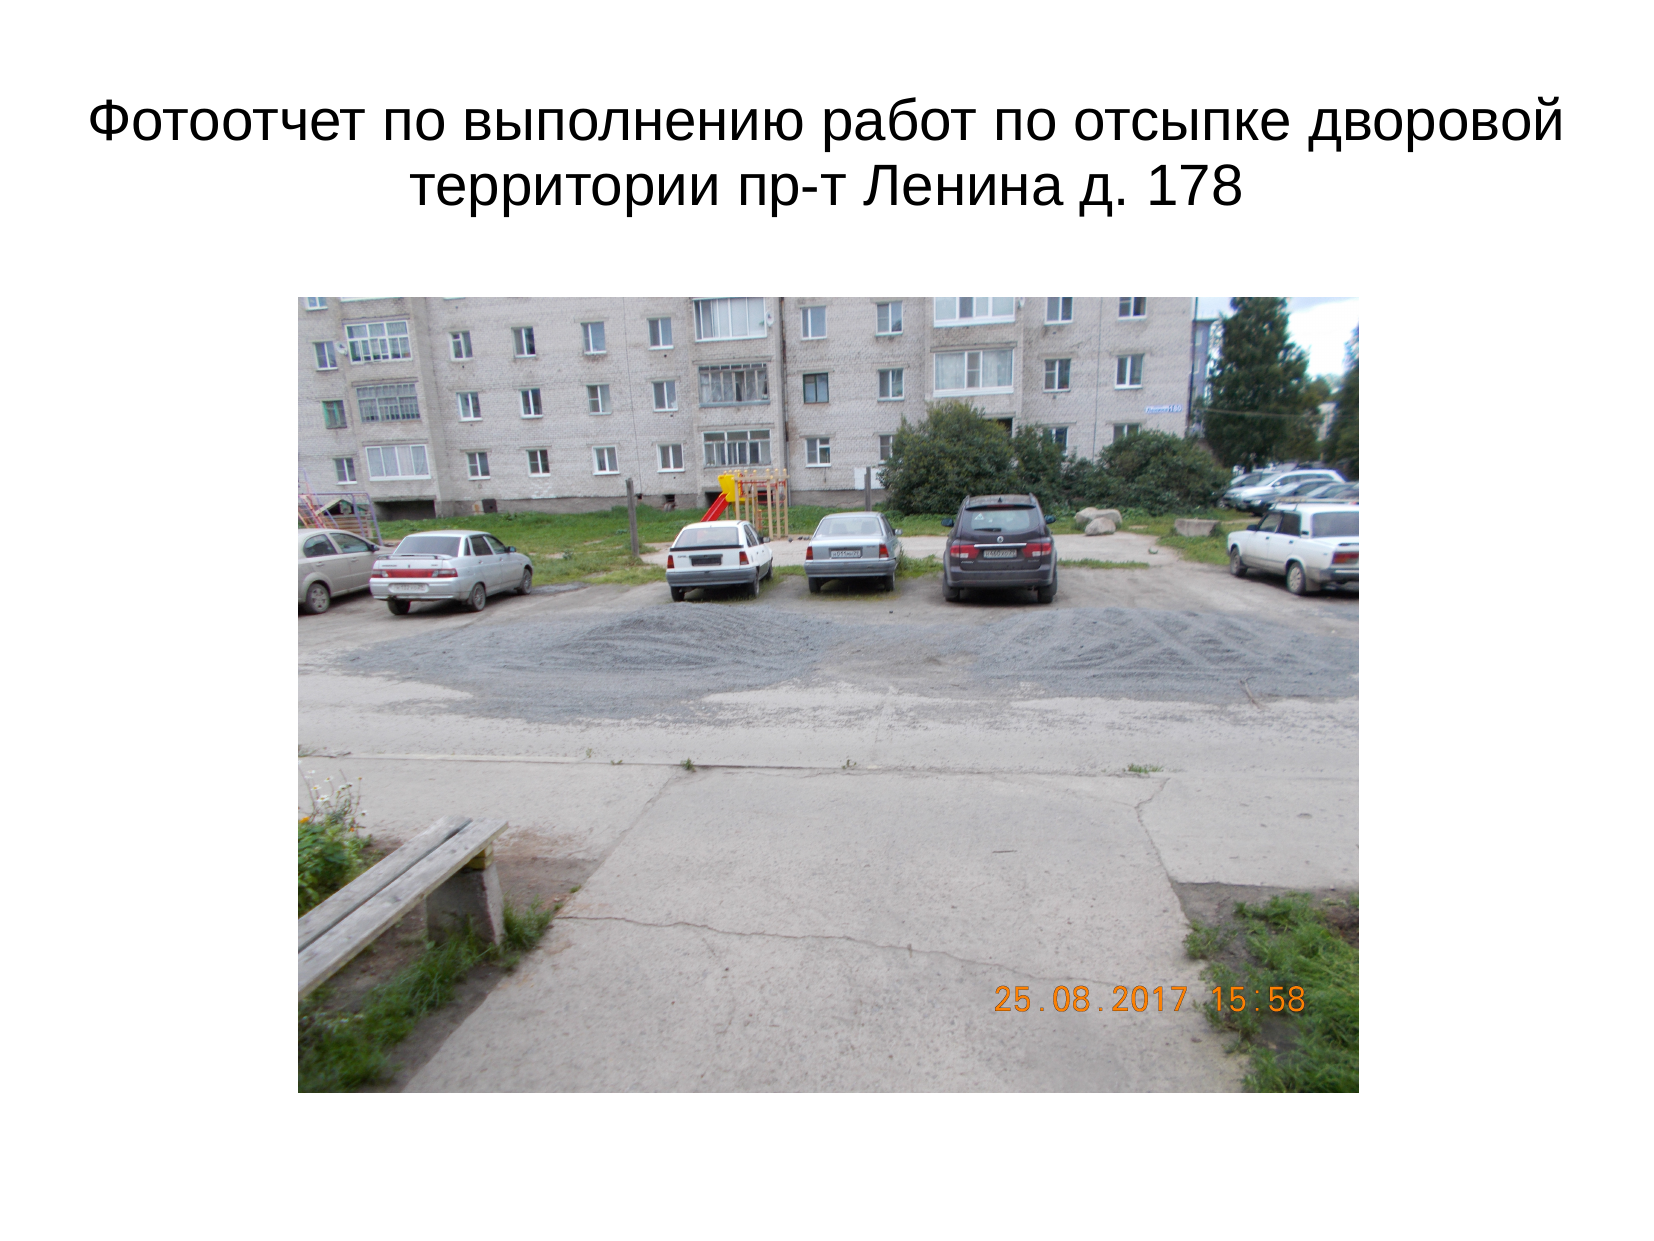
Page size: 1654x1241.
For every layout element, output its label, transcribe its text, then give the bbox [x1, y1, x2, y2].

title Фотоотчет по выполнению работ по отсыпке дворовой территории пр-т Ленина д. 178 [82, 49, 1571, 257]
picture [298, 297, 1359, 1093]
